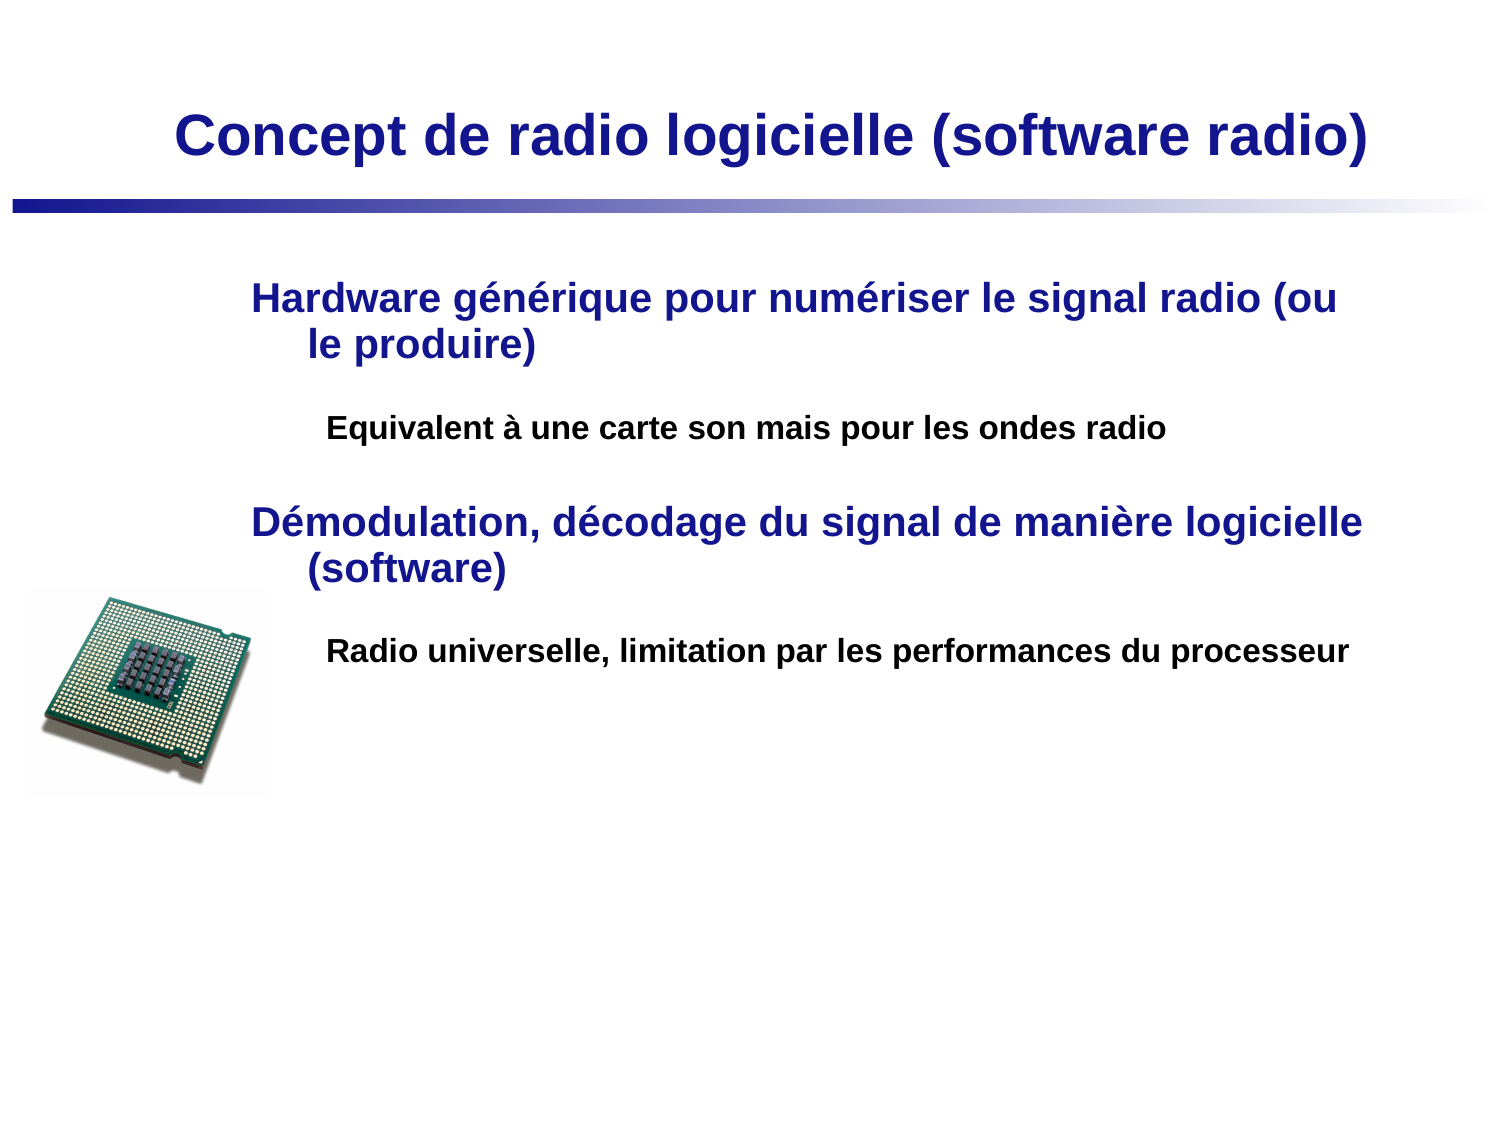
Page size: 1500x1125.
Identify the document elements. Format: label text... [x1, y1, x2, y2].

title Concept de radio logicielle (software radio) [159, 0, 1418, 175]
list Hardware générique pour numériser le signal radio (ou le produire) Equivalent à une carte son mais pour les ondes radio Démodulation, décodage du signal de manière logicielle (software) Radio universelle, limitation par les performances du processeur [236, 267, 1388, 894]
picture [29, 587, 268, 798]
